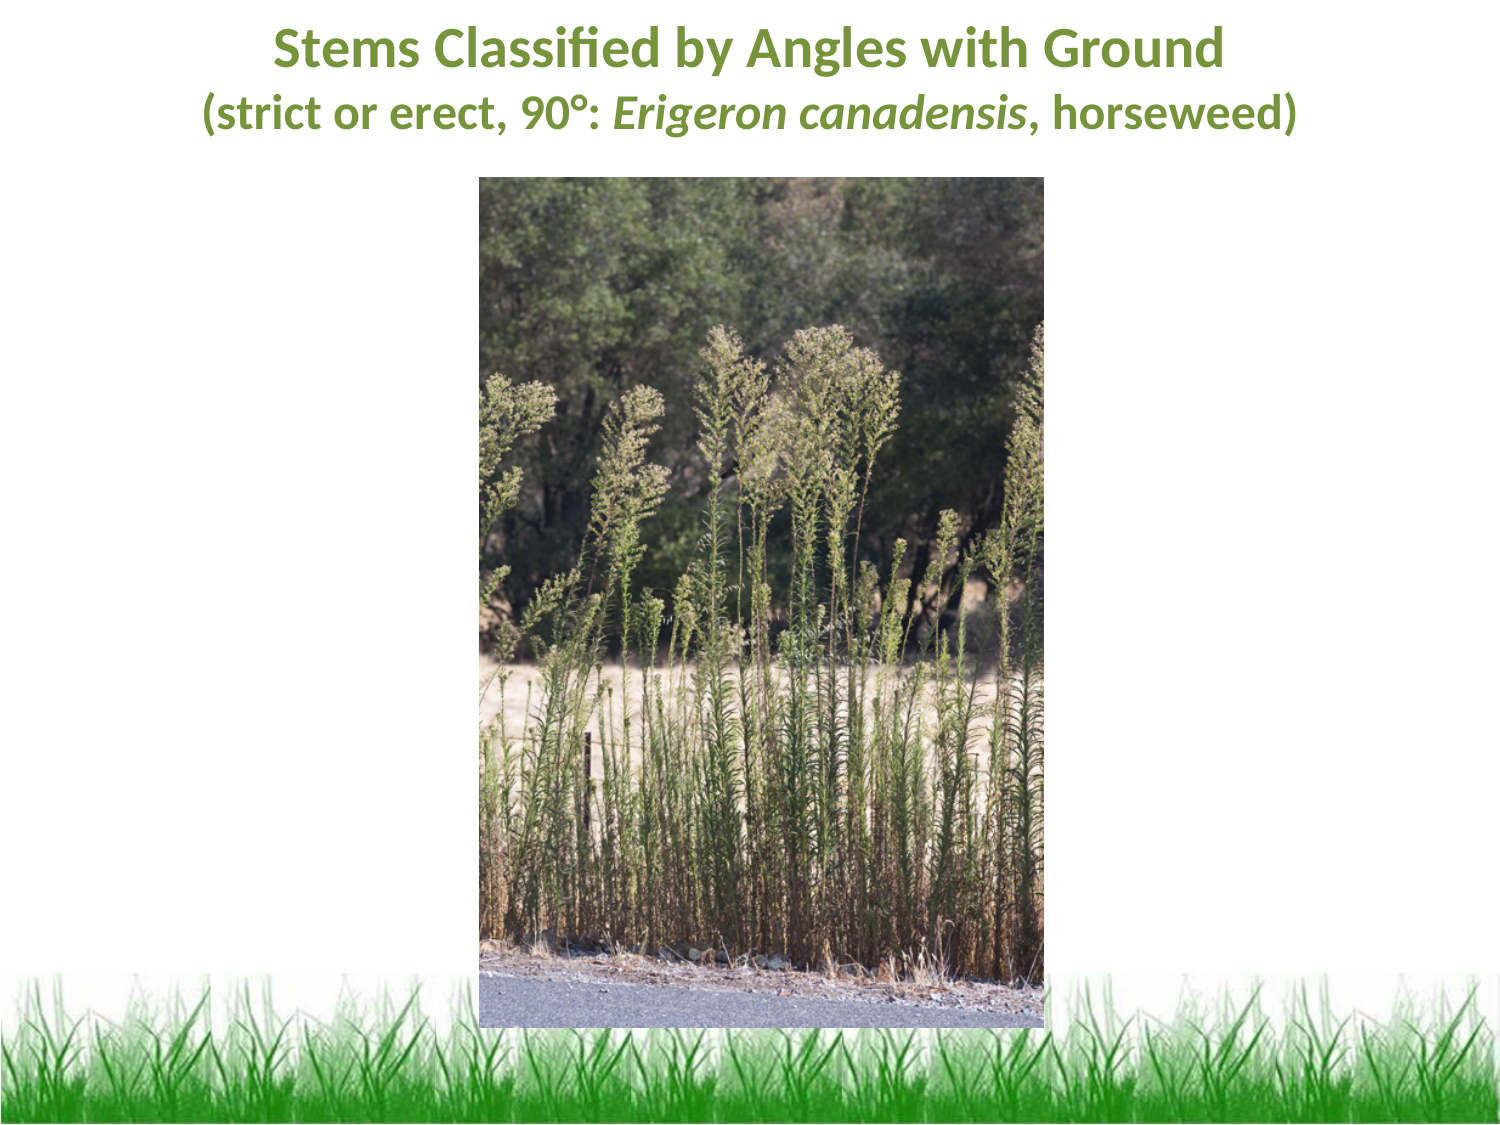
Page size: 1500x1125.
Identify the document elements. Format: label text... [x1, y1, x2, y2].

title Stems Classified by Angles with Ground (strict or erect, 90°: Erigeron canadensis, horseweed) [75, 0, 1425, 150]
picture [0, 177, 1500, 1125]
